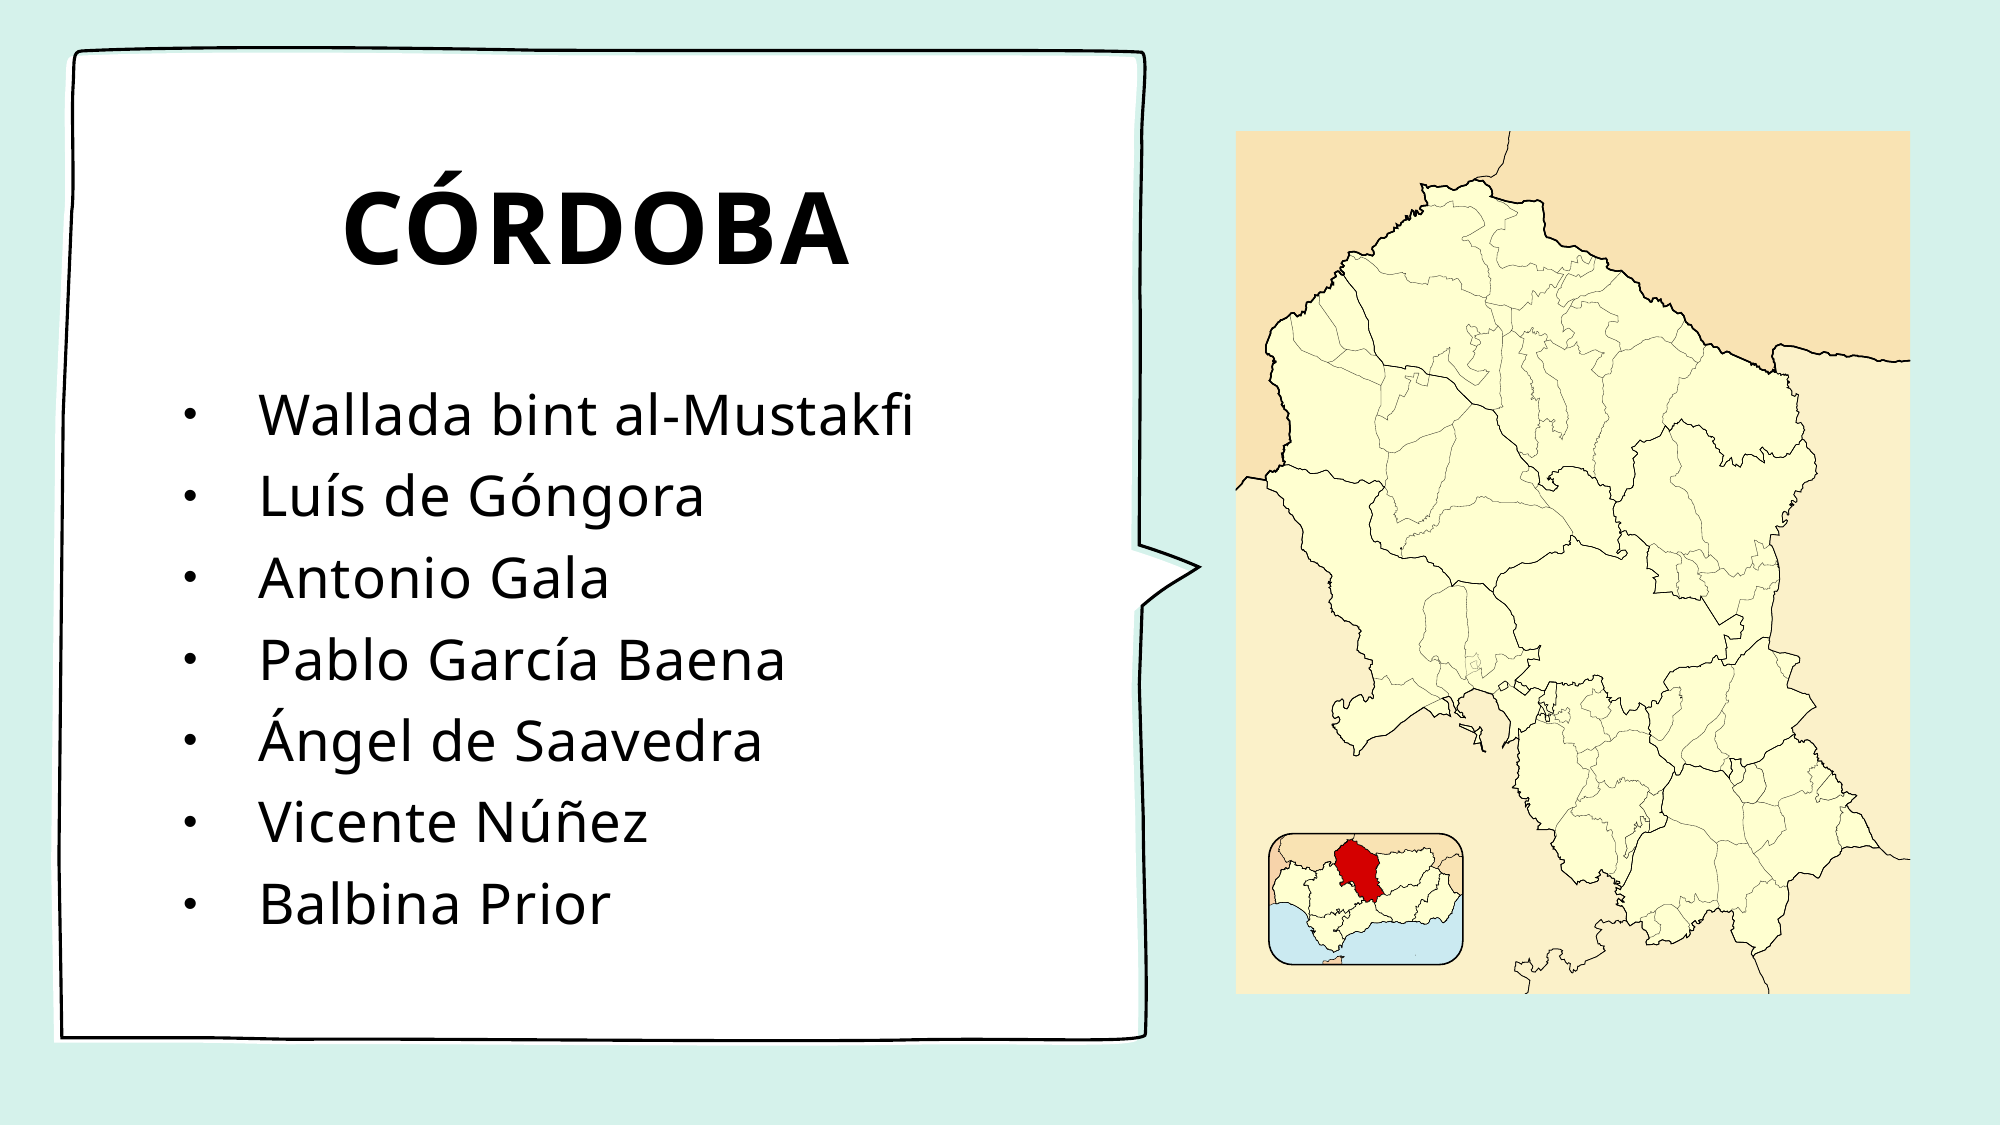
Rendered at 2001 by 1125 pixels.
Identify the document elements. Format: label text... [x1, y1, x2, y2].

list Wallada bint al-Mustakfi Luís de Góngora Antonio Gala Pablo García Baena Ángel de Saavedra Vicente Núñez Balbina Prior [168, 379, 1025, 979]
picture [1235, 131, 1911, 994]
text_box [0, 0, 2000, 1125]
title CÓRDOBA [139, 99, 1051, 351]
